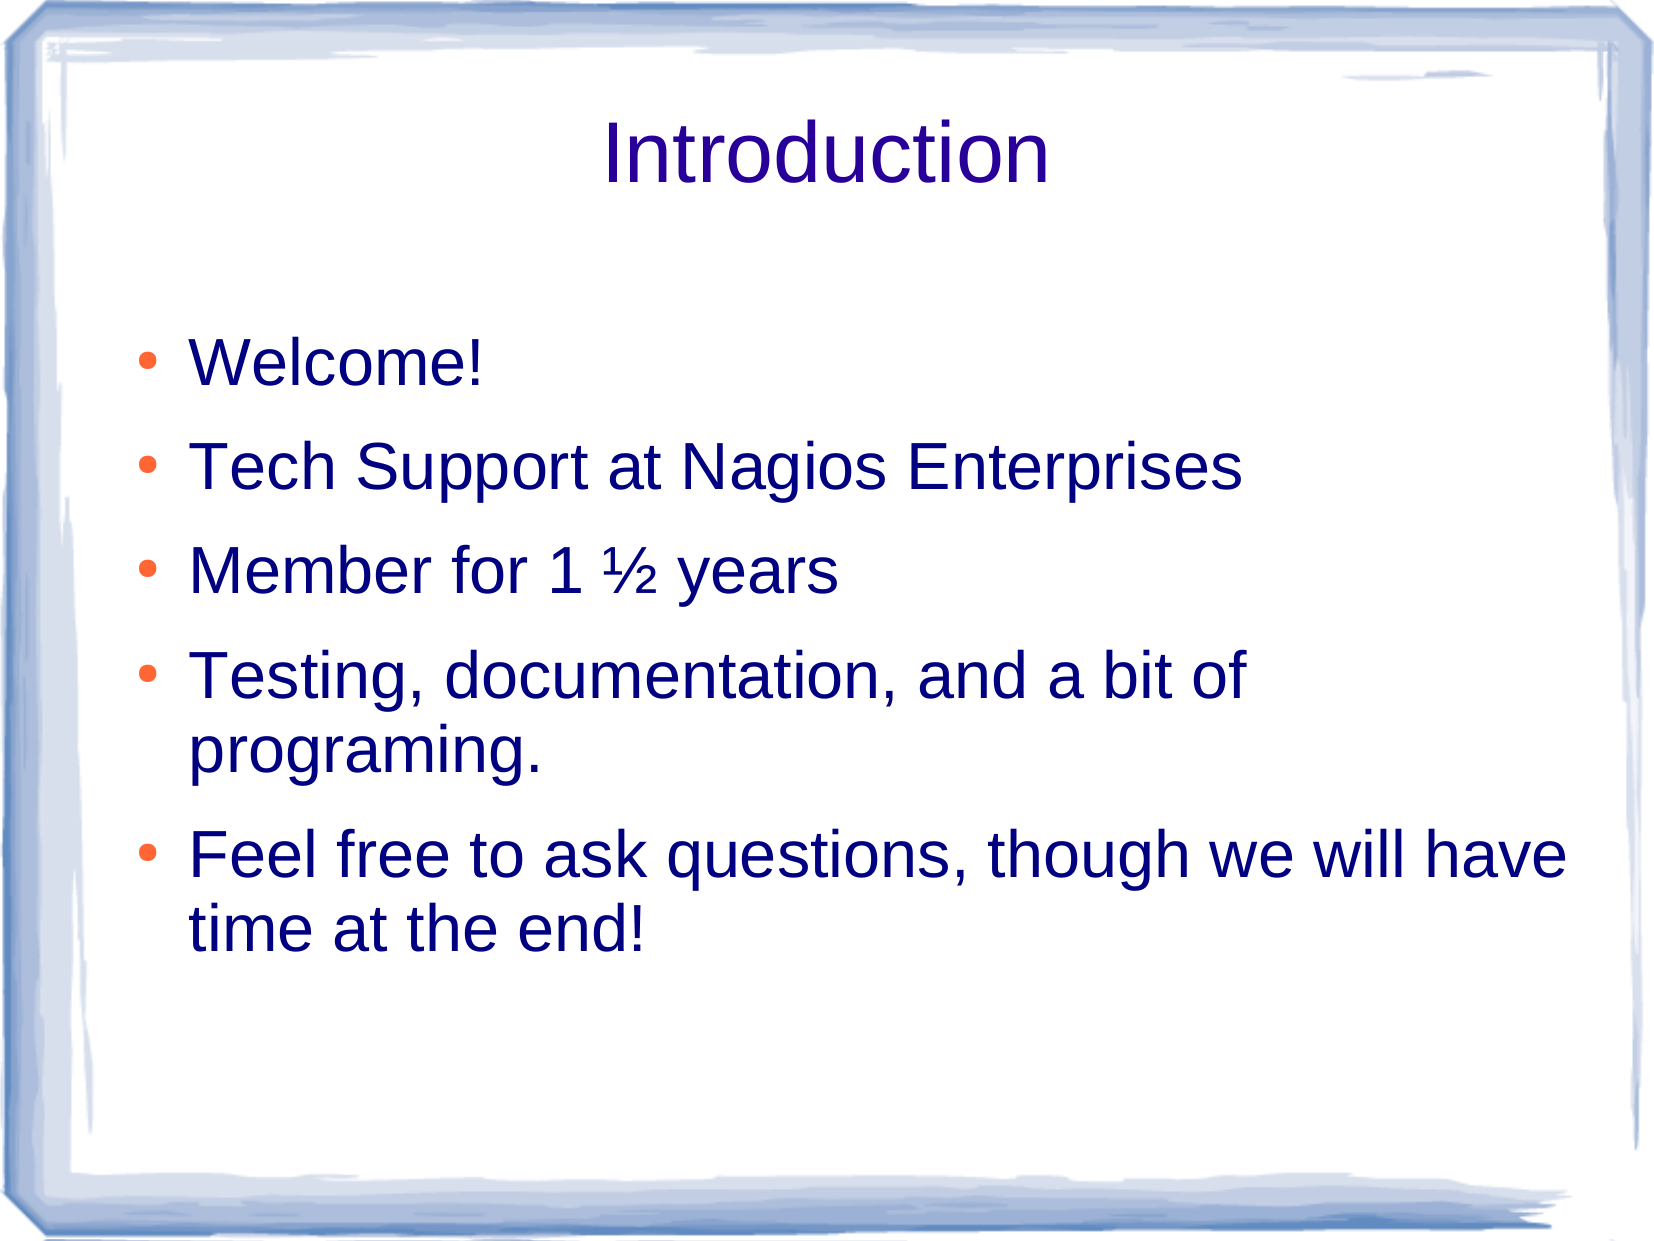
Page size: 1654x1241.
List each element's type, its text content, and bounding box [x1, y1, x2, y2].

picture [0, 0, 1654, 1241]
title Introduction [82, 49, 1571, 257]
list Welcome! Tech Support at Nagios Enterprises Member for 1 ½ years Testing, documentation, and a bit of programing. Feel free to ask questions, though we will have time at the end! [118, 324, 1571, 1004]
